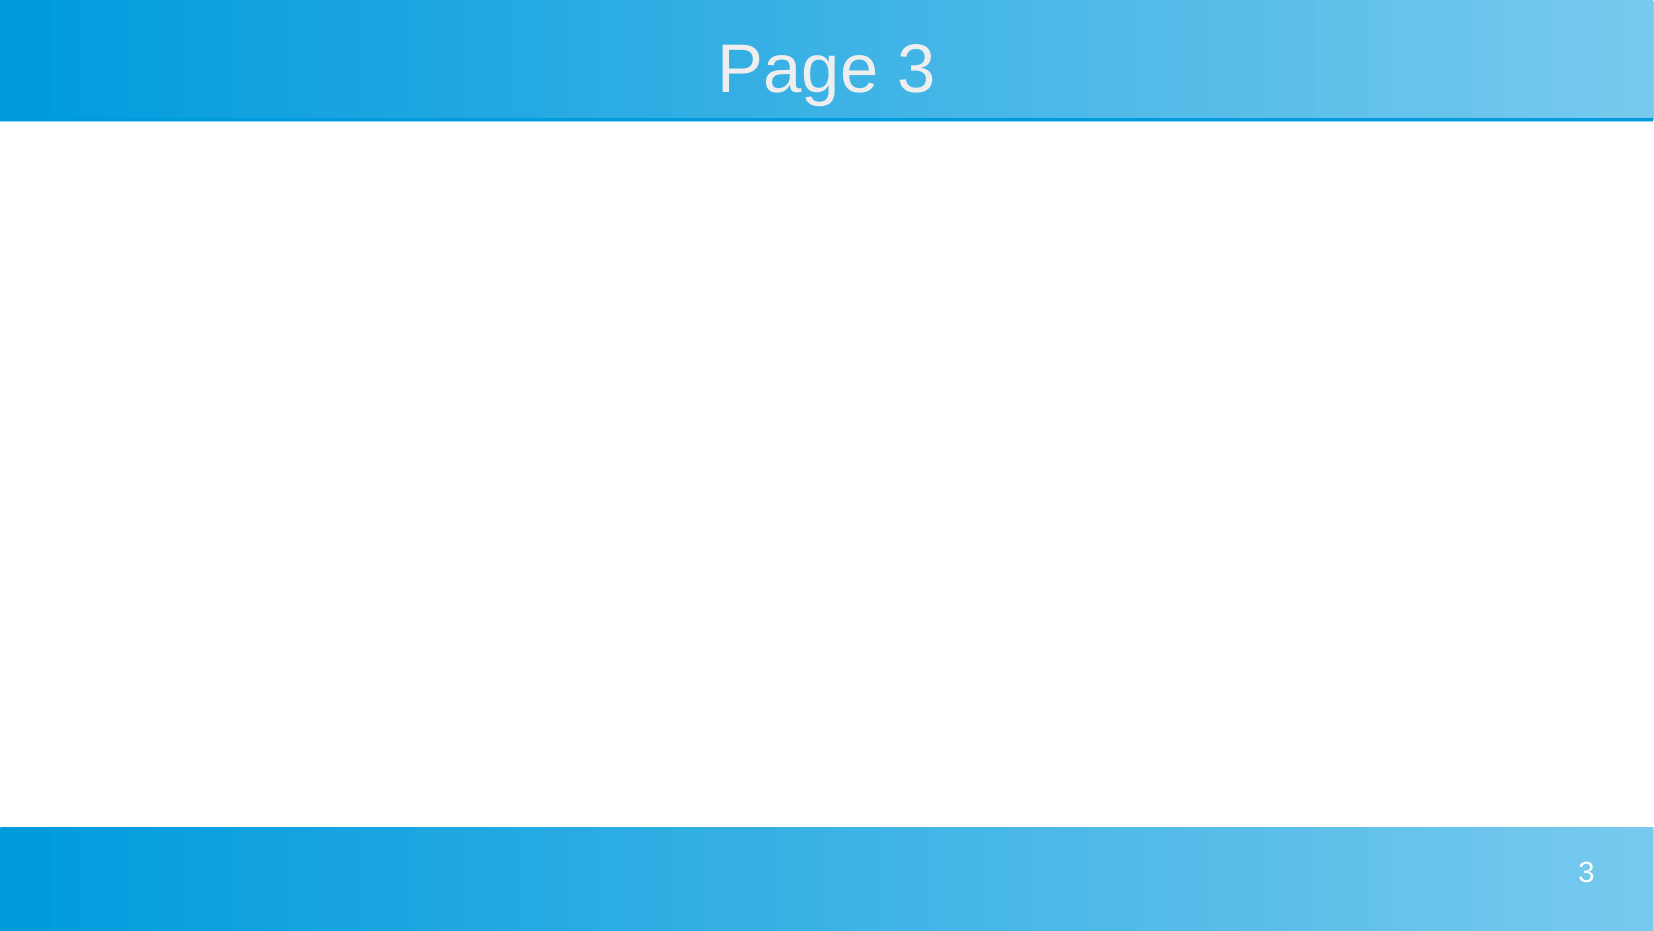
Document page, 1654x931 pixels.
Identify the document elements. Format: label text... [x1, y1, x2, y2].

title Page 3 [59, 29, 1595, 108]
